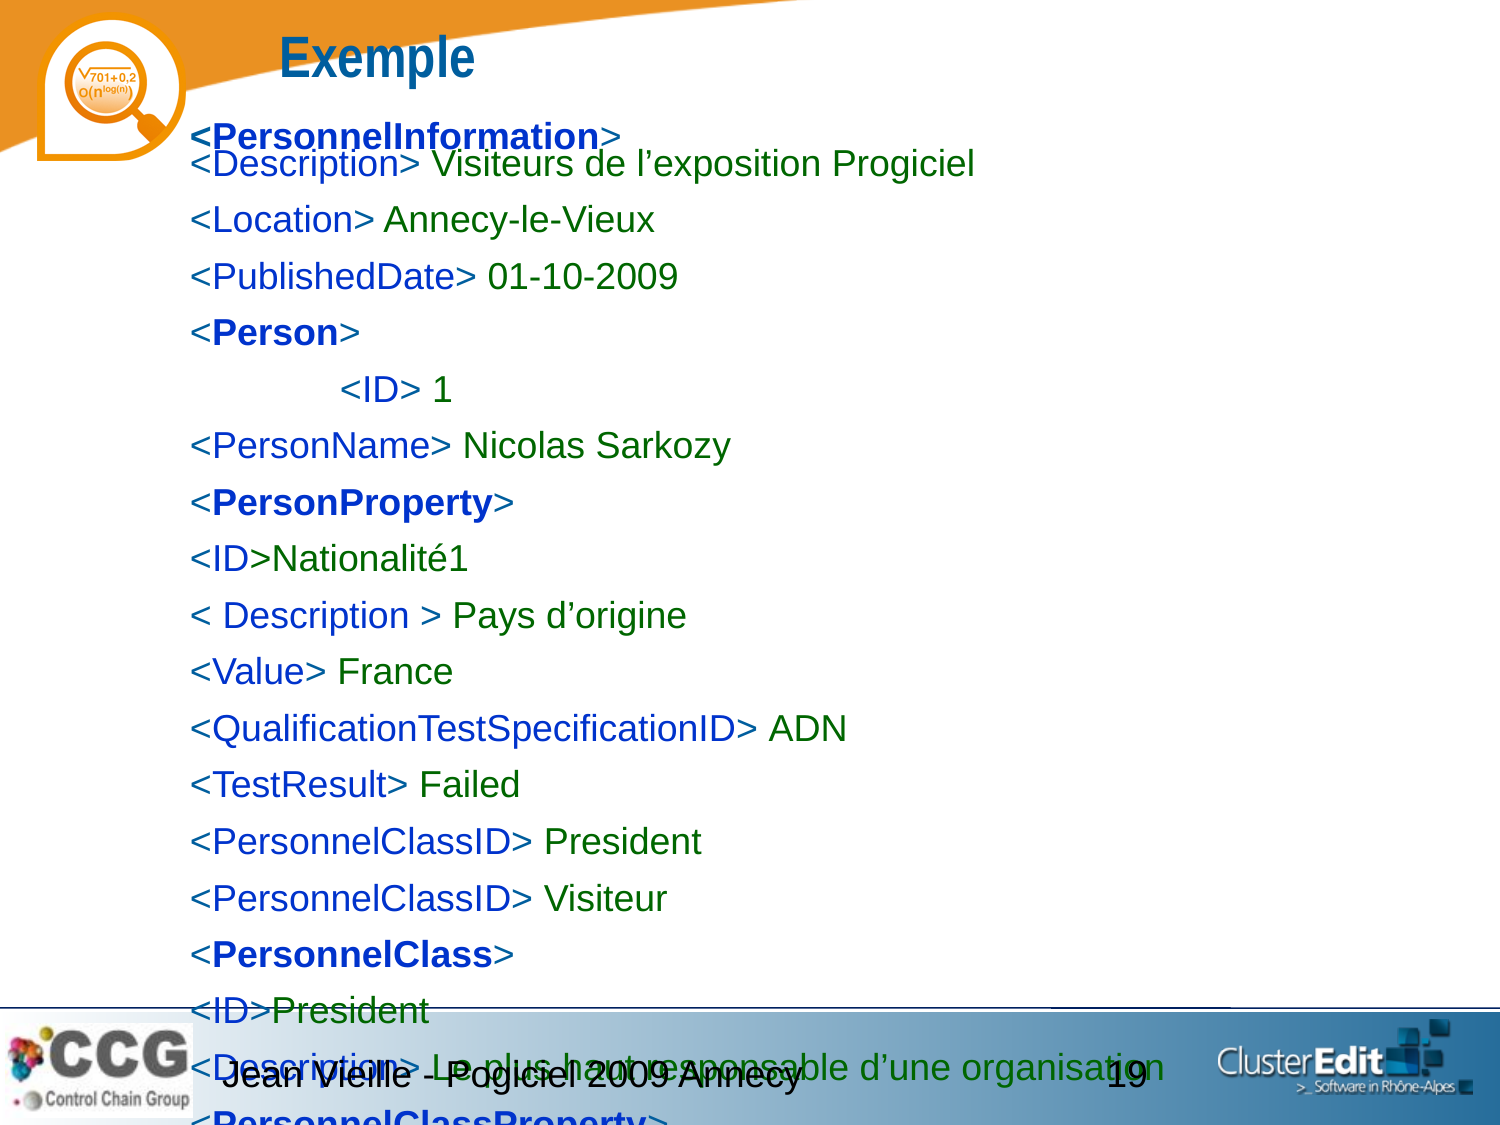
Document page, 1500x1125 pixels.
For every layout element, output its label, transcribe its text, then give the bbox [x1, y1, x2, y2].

picture [1218, 1019, 1473, 1095]
footer Jean Vieille - Pogiciel 2009 Annecy [207, 1034, 1104, 1103]
picture [5, 1023, 193, 1118]
picture [0, 0, 1500, 367]
list <PersonnelInformation> <Description> Visiteurs de l’exposition Progiciel <Location> Annecy-le-Vieux <PublishedDate> 01-10-2009 <Person> <ID> 1 <PersonName> Nicolas Sarkozy <PersonProperty> <ID>Nationalité1 < Description > Pays d’origine <Value> France <QualificationTestSpecificationID> ADN <TestResult> Failed <PersonnelClassID> President <PersonnelClassID> Visiteur <PersonnelClass> <ID>President <Description> Le plus haut responsable d’une organisation <PersonnelClassProperty> <ID>Sujets <Description> Nombre d’assujettis <Value> 64 303 000 <QualificationTestSpecificationID> InseeNATnon02151 <PersonID> 1 [174, 112, 1471, 916]
title Exemple [264, 12, 1471, 112]
slide_number <numéro> [1104, 1034, 1199, 1103]
